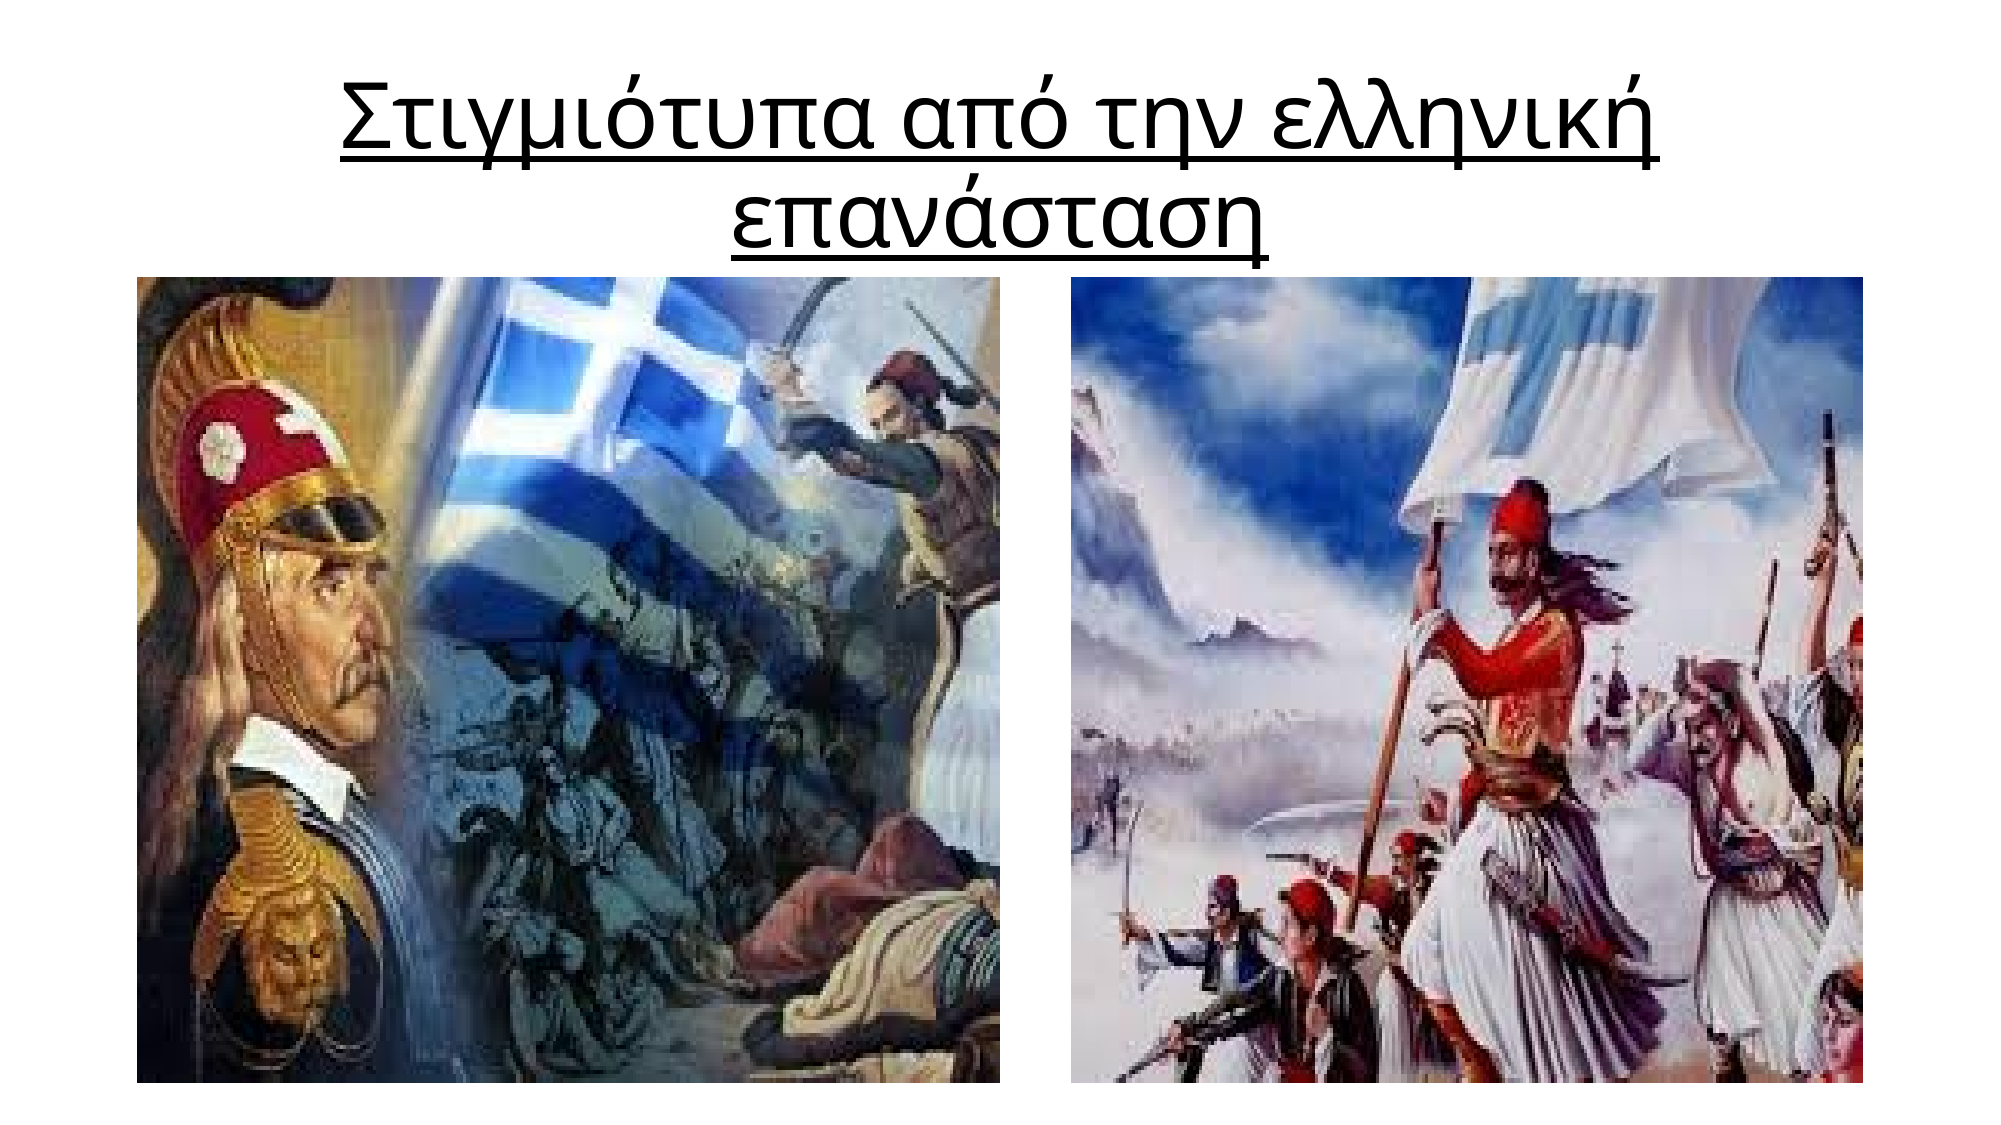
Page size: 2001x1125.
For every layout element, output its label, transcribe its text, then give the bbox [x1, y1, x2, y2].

picture [137, 277, 1000, 1083]
title Στιγμιότυπα από την ελληνική επανάσταση [137, 59, 1863, 278]
picture [1071, 277, 1863, 1083]
